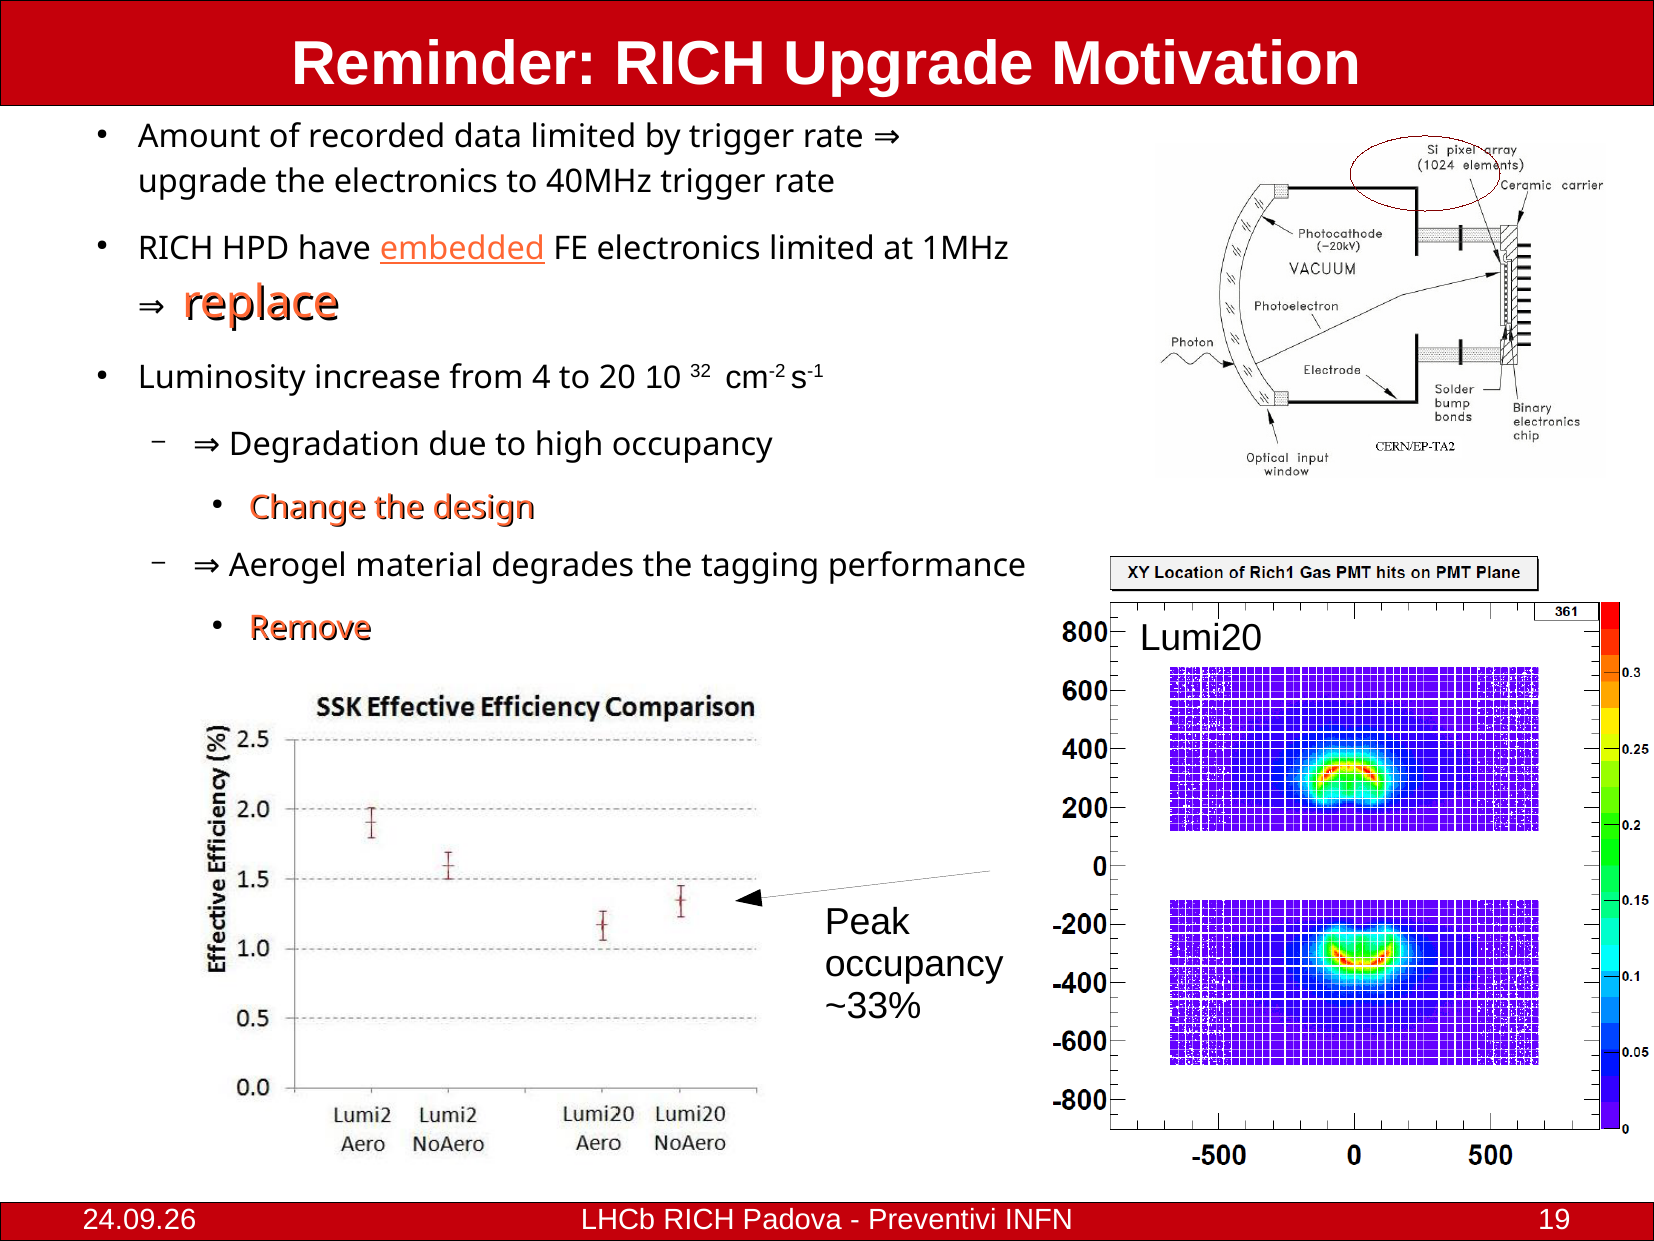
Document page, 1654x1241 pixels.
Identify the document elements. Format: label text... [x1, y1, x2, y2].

list Amount of recorded data limited by trigger rate ⇒ upgrade the electronics to 40MHz trigger rate RICH HPD have embedded FE electronics limited at 1MHz ⇒ replace Luminosity increase from 4 to 20 10 32 cm-2 s-1 ⇒ Degradation due to high occupancy Change the design ⇒ Aerogel material degrades the tagging performance Remove [82, 113, 1036, 678]
picture [165, 666, 766, 1180]
title Reminder: RICH Upgrade Motivation [82, 8, 1571, 119]
text_box Lumi20 [1125, 609, 1278, 667]
text_box Peak occupancy ~33% [810, 893, 1021, 1034]
picture [1053, 540, 1654, 1182]
picture [1155, 143, 1606, 478]
